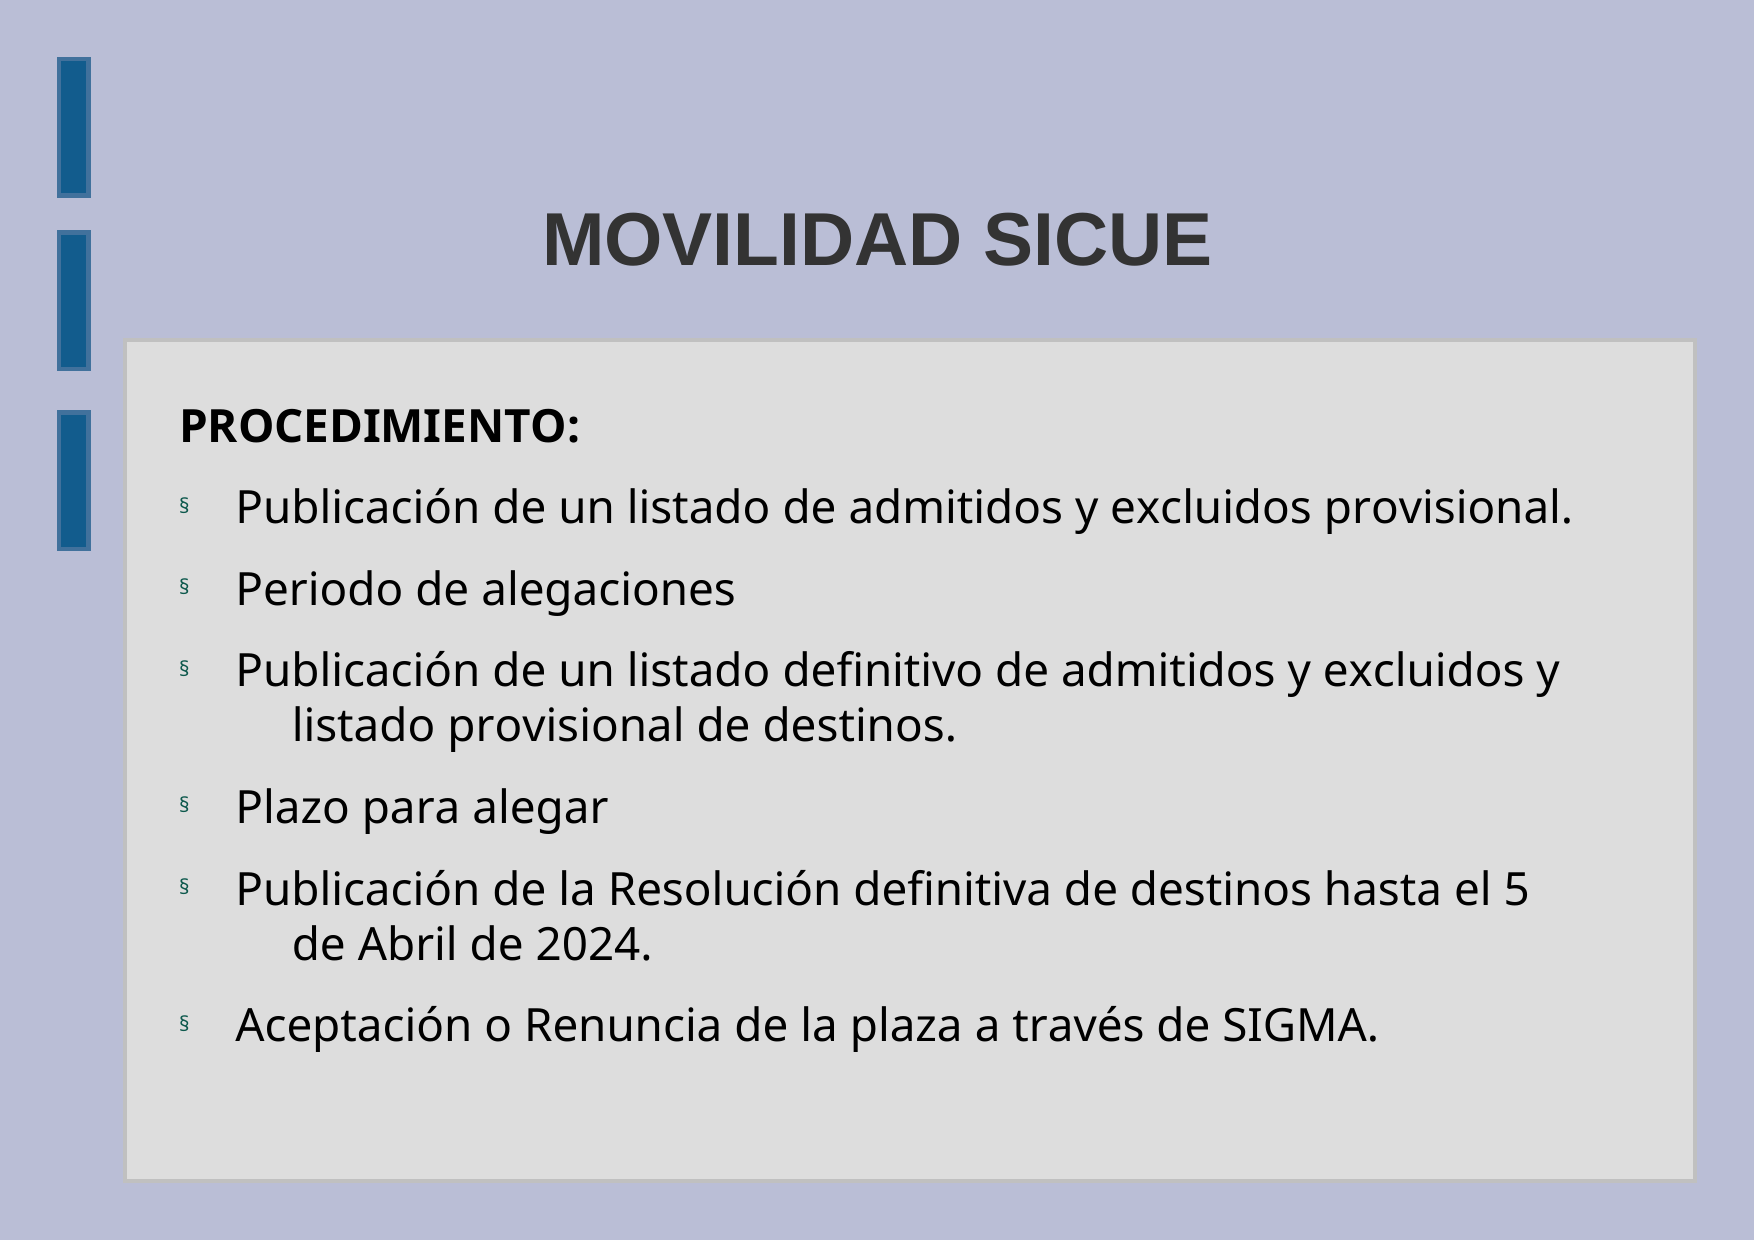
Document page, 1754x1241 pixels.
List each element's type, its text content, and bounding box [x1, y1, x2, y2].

title MOVILIDAD SICUE [179, 141, 1577, 329]
list PROCEDIMIENTO: Publicación de un listado de admitidos y excluidos provisional. Periodo de alegaciones Publicación de un listado definitivo de admitidos y excluidos y listado provisional de destinos. Plazo para alegar Publicación de la Resolución definitiva de destinos hasta el 5 de Abril de 2024. Aceptación o Renuncia de la plaza a través de SIGMA. [179, 396, 1577, 1104]
